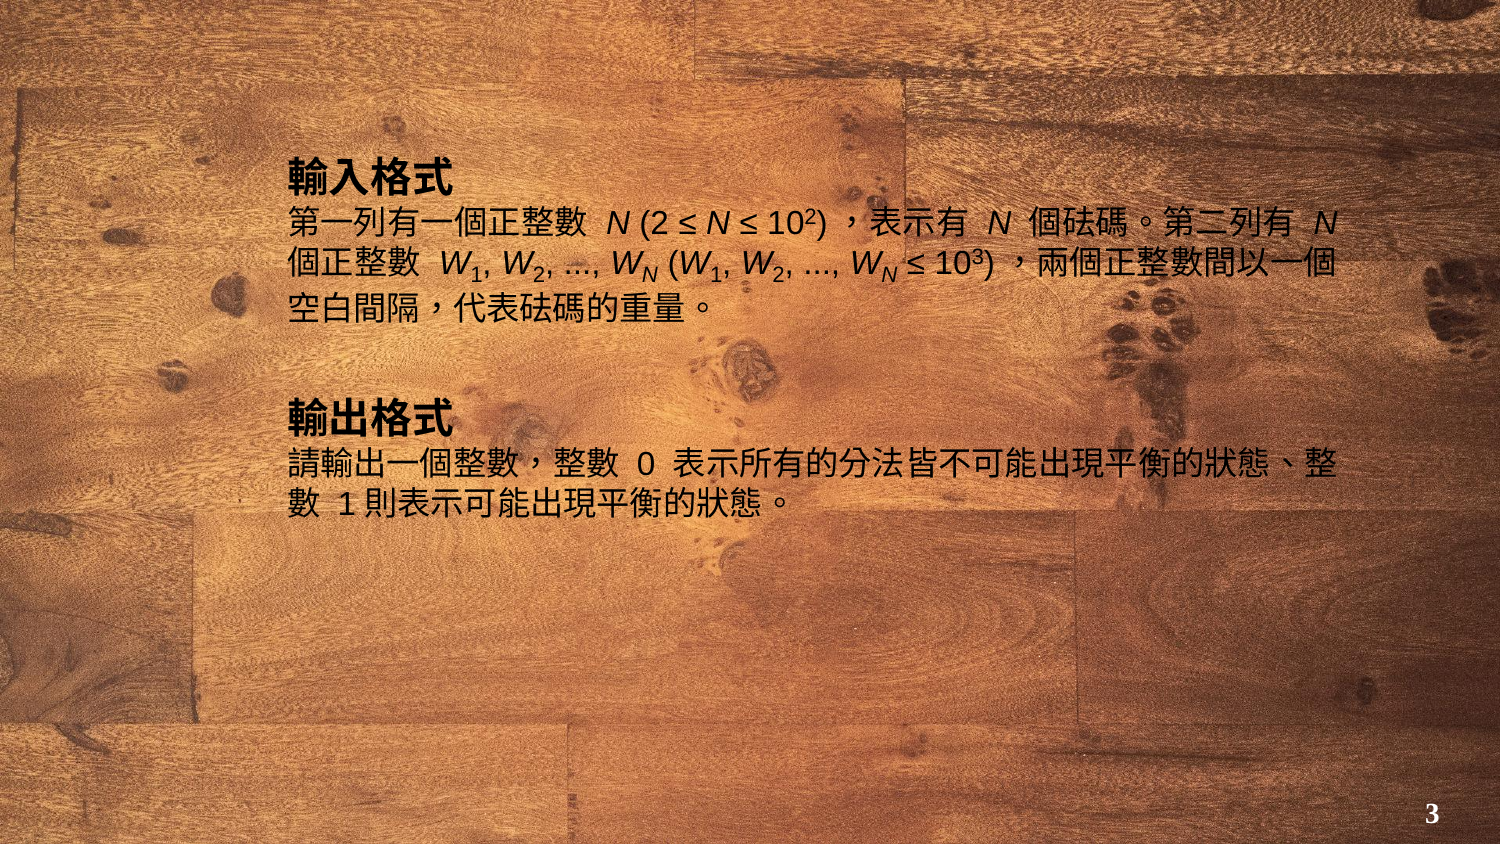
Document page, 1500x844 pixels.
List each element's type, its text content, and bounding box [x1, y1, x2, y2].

text_box 輸入格式 第一列有一個正整數 N (2 ≤ N ≤ 102)，表示有 N 個砝碼。第二列有 N 個正整數 W1, W2, ..., WN (W1, W2, ..., WN ≤ 103)，兩個正整數間以一個空白間隔，代表砝碼的重量。 輸出格式 請輸出一個整數，整數 0 表示所有的分法皆不可能出現平衡的狀態、整數 1則表示可能出現平衡的狀態。 [272, 119, 1362, 529]
slide_number 3 [1410, 779, 1500, 844]
